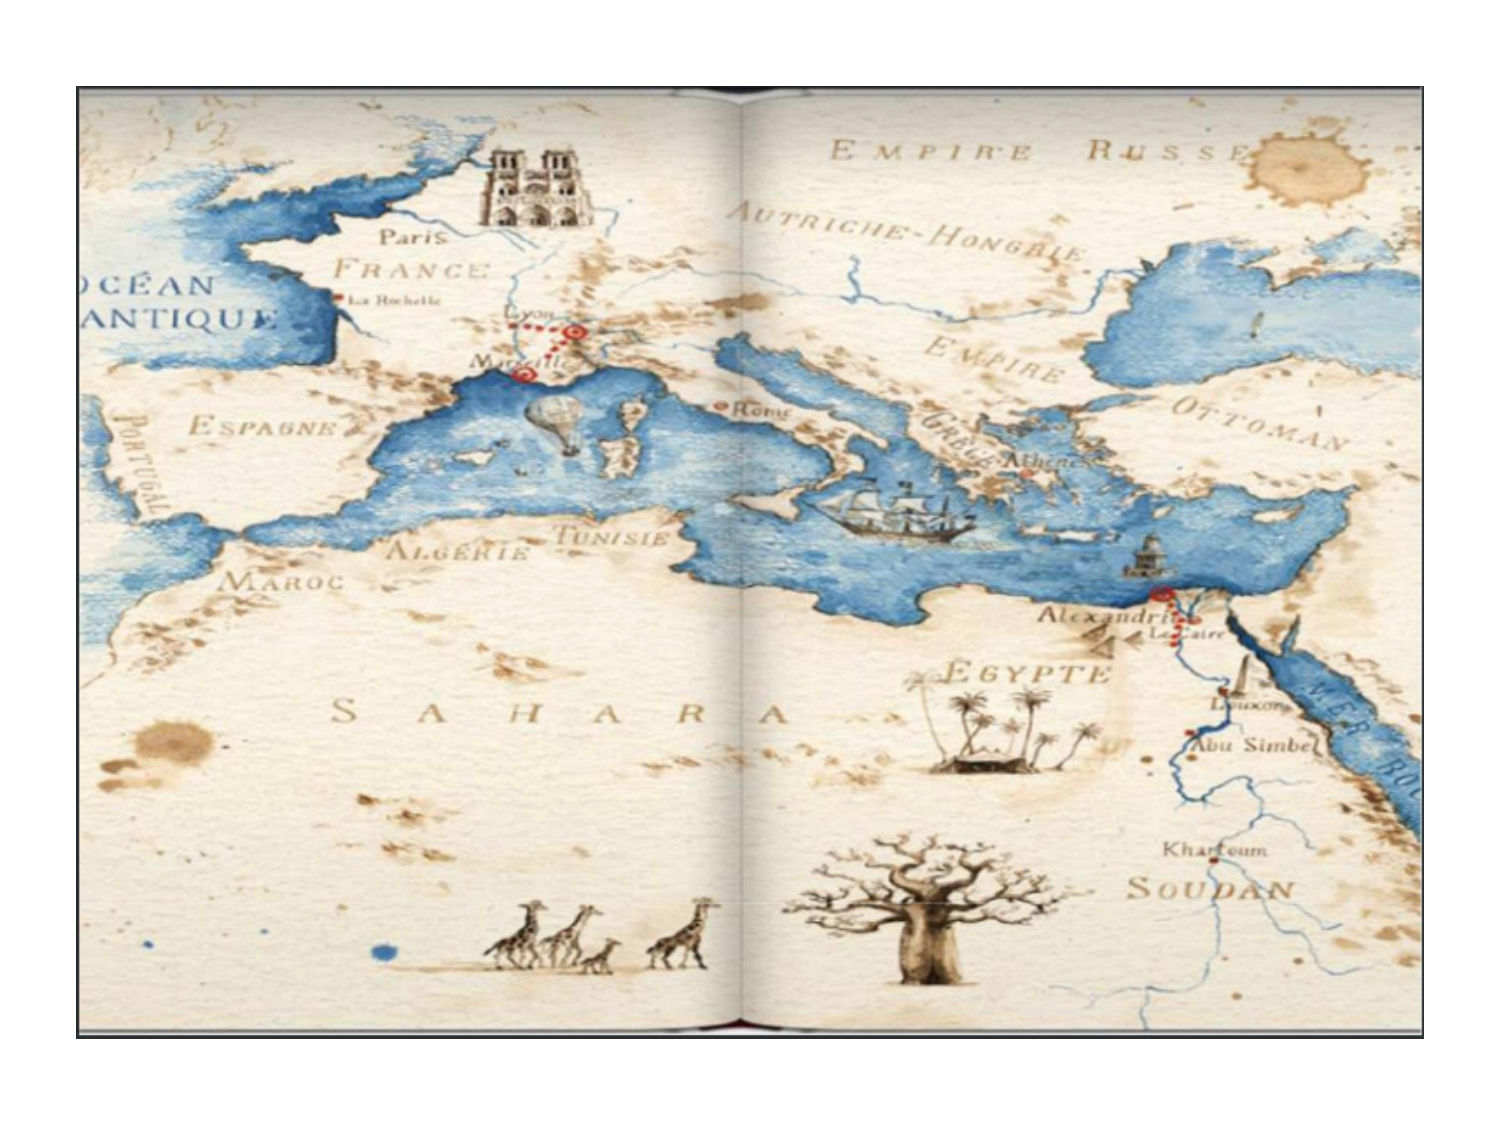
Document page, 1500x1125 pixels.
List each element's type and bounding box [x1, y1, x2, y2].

picture [76, 86, 1424, 1039]
